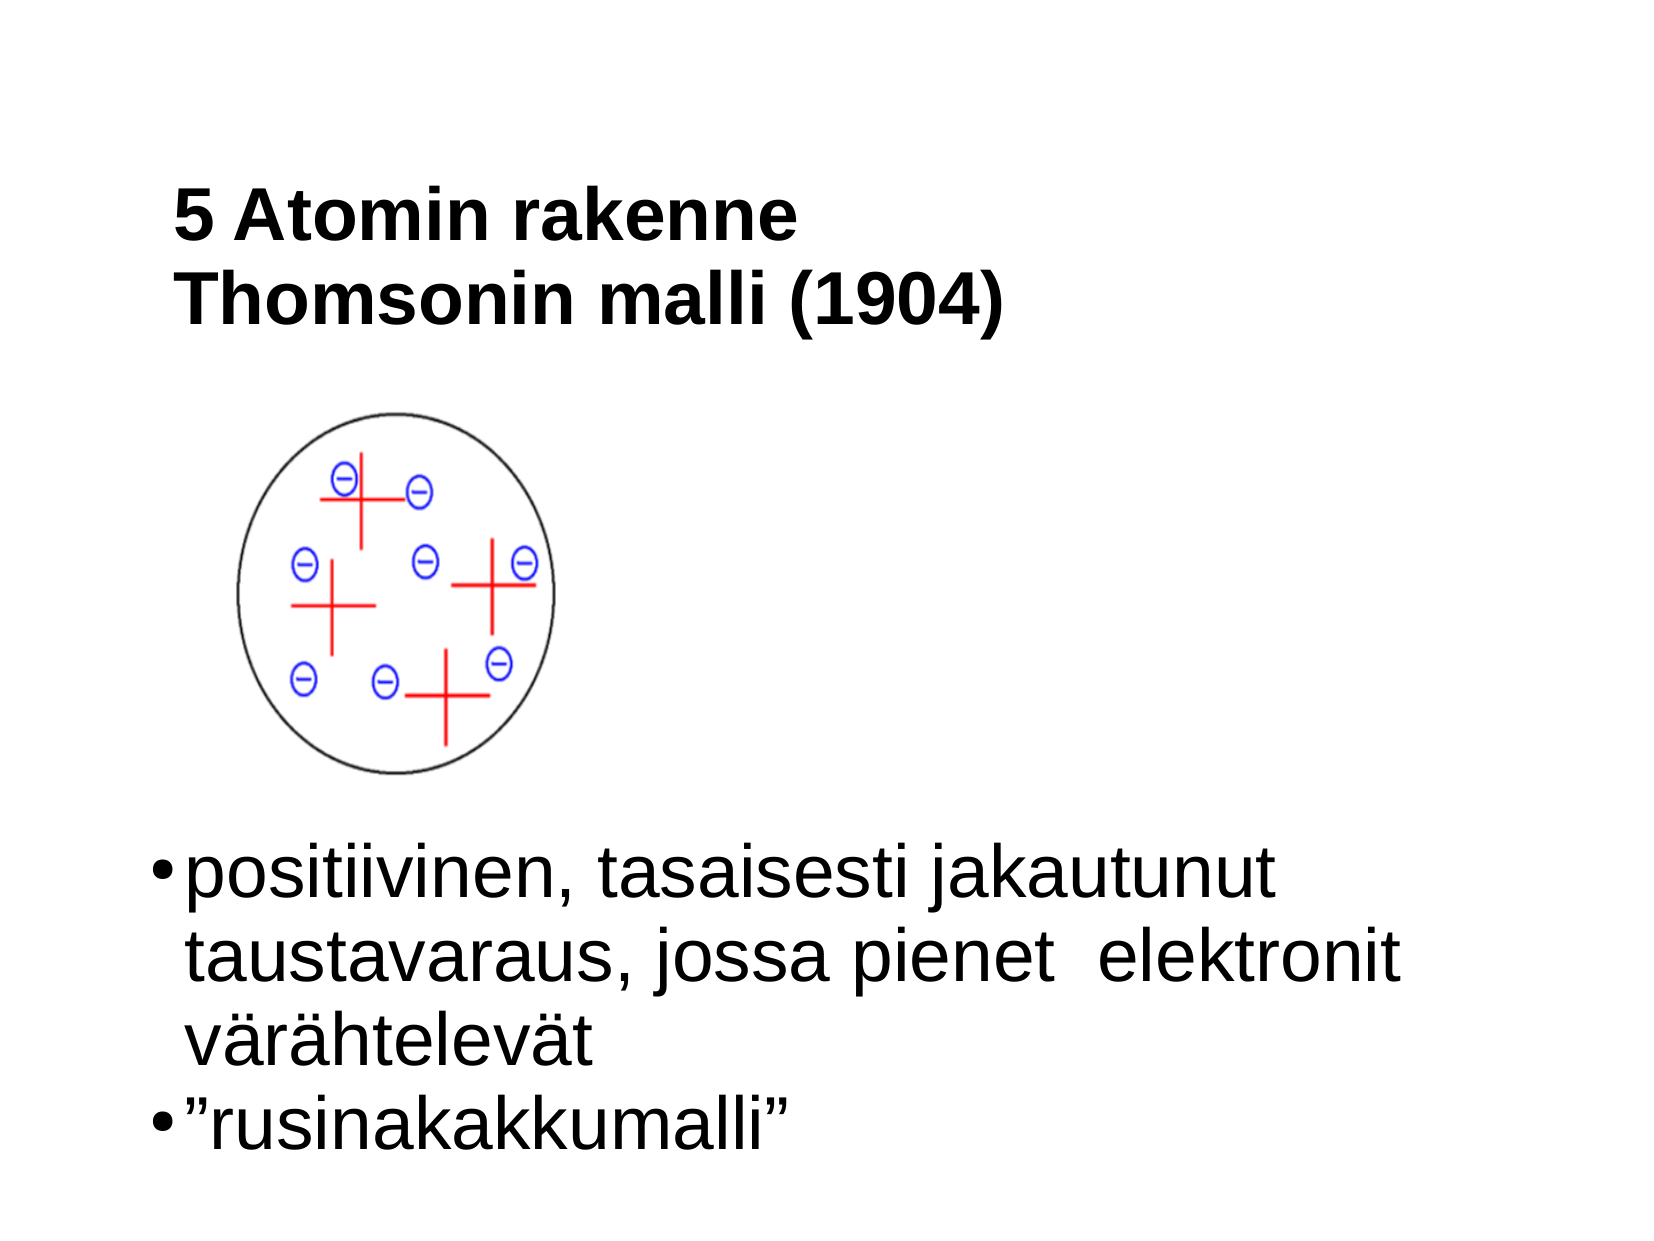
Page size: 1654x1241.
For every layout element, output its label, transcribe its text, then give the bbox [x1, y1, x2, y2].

text_box positiivinen, tasaisesti jakautunut taustavaraus, jossa pienet elektronit värähtelevät ”rusinakakkumalli” [134, 822, 1583, 1174]
text_box 5 Atomin rakenne Thomsonin malli (1904) [158, 165, 1489, 349]
picture [177, 377, 609, 811]
